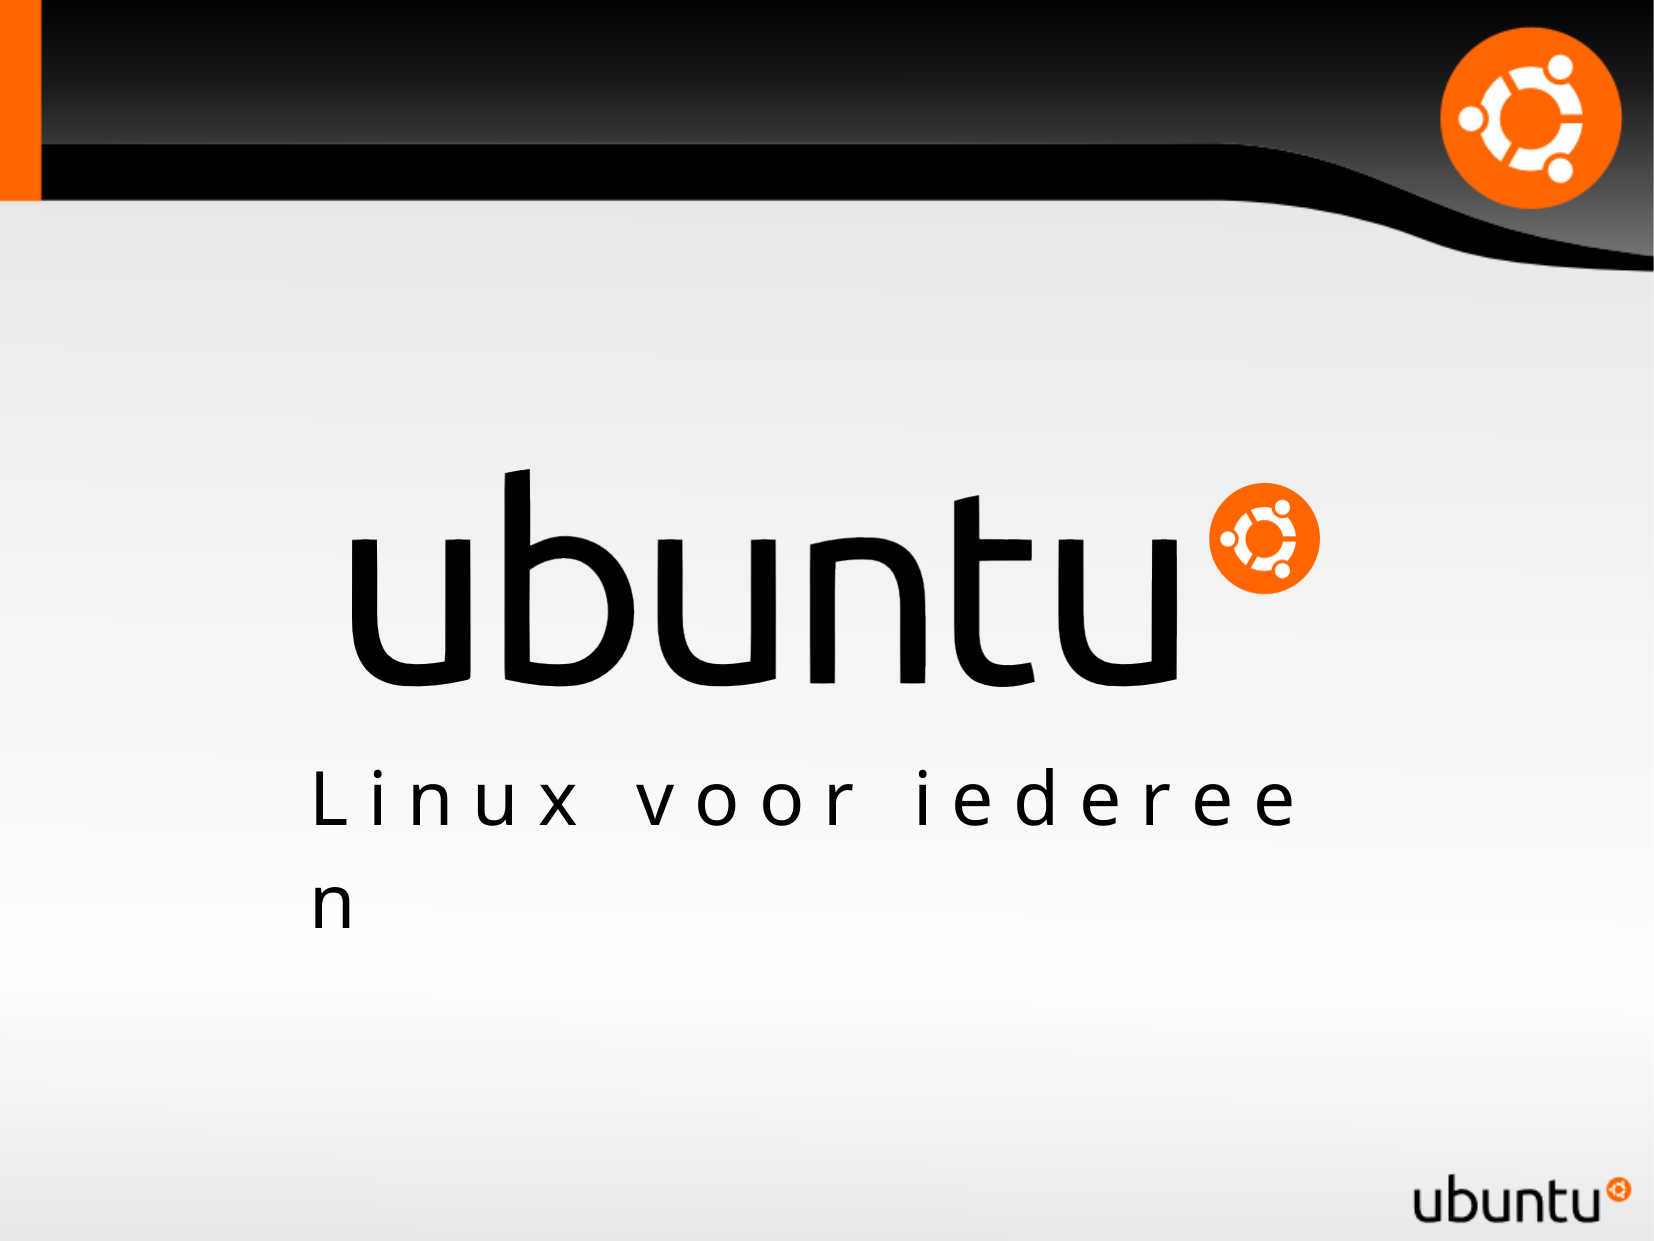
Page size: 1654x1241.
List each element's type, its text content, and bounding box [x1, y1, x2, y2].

text_box L i n u x v o o r i e d e r e e n [295, 738, 1359, 948]
picture [0, 0, 1654, 1241]
